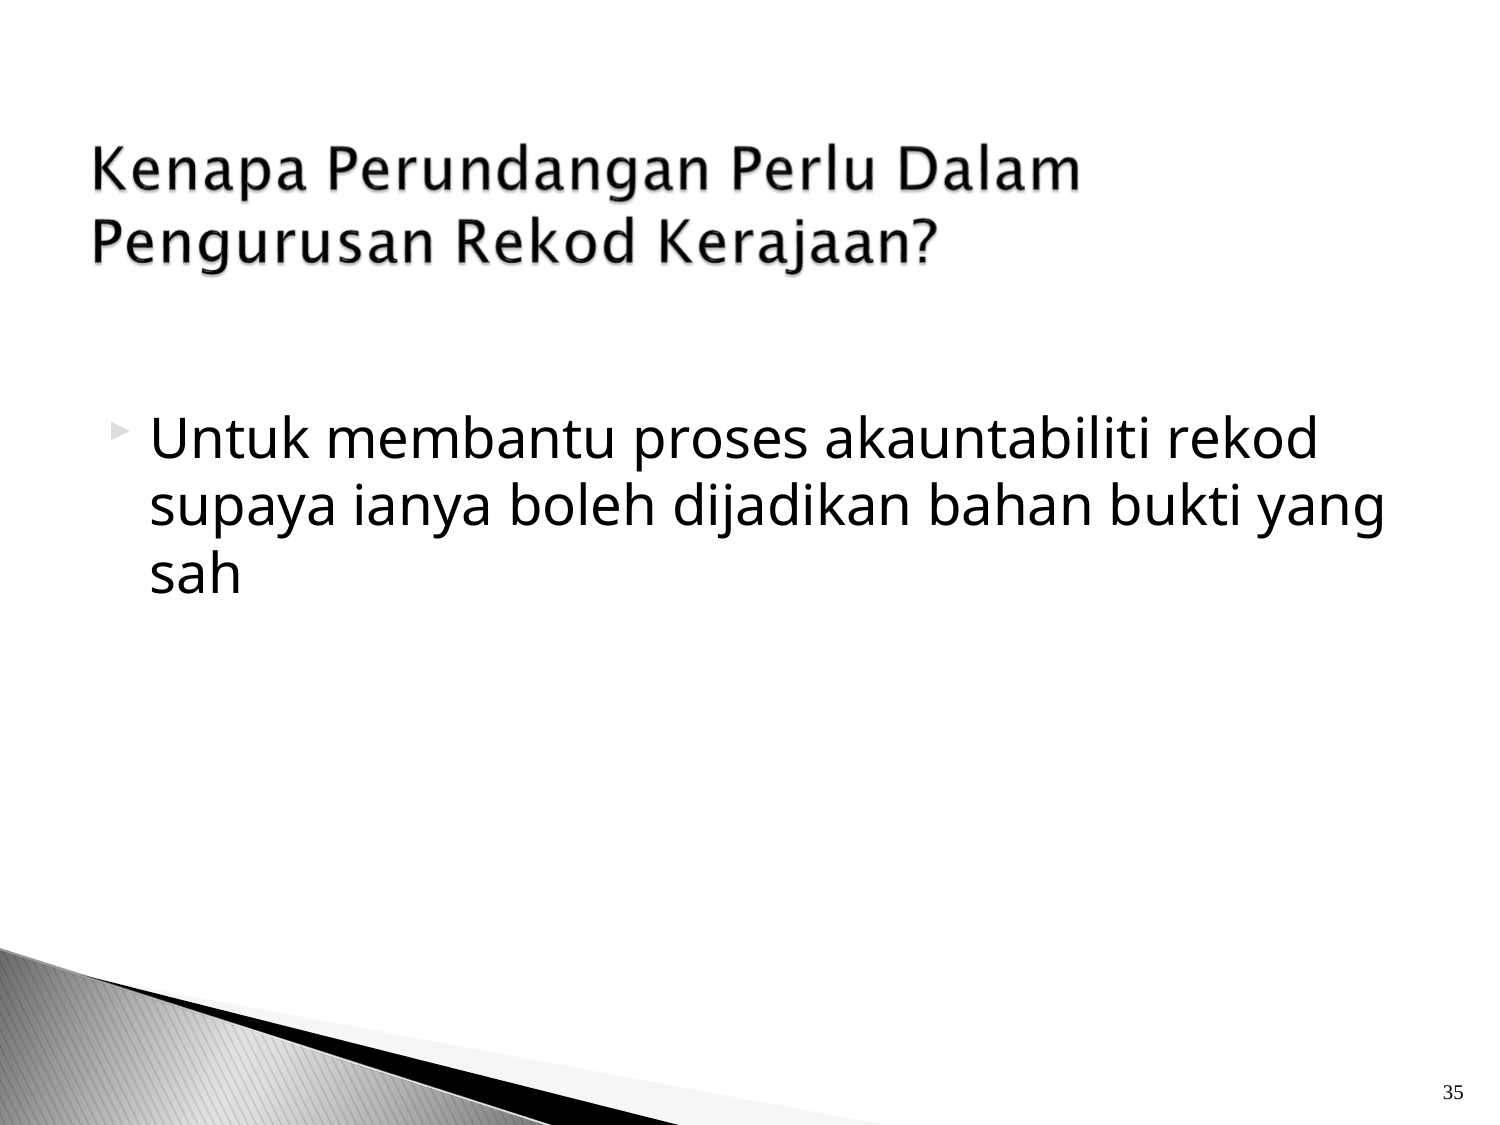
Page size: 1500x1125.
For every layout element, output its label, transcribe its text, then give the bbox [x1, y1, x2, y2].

picture [75, 44, 1426, 242]
text_box <number> [1418, 1051, 1479, 1112]
list Untuk membantu proses akauntabiliti rekod supaya ianya boleh dijadikan bahan bukti yang sah [75, 242, 1426, 986]
picture [0, 947, 559, 1125]
